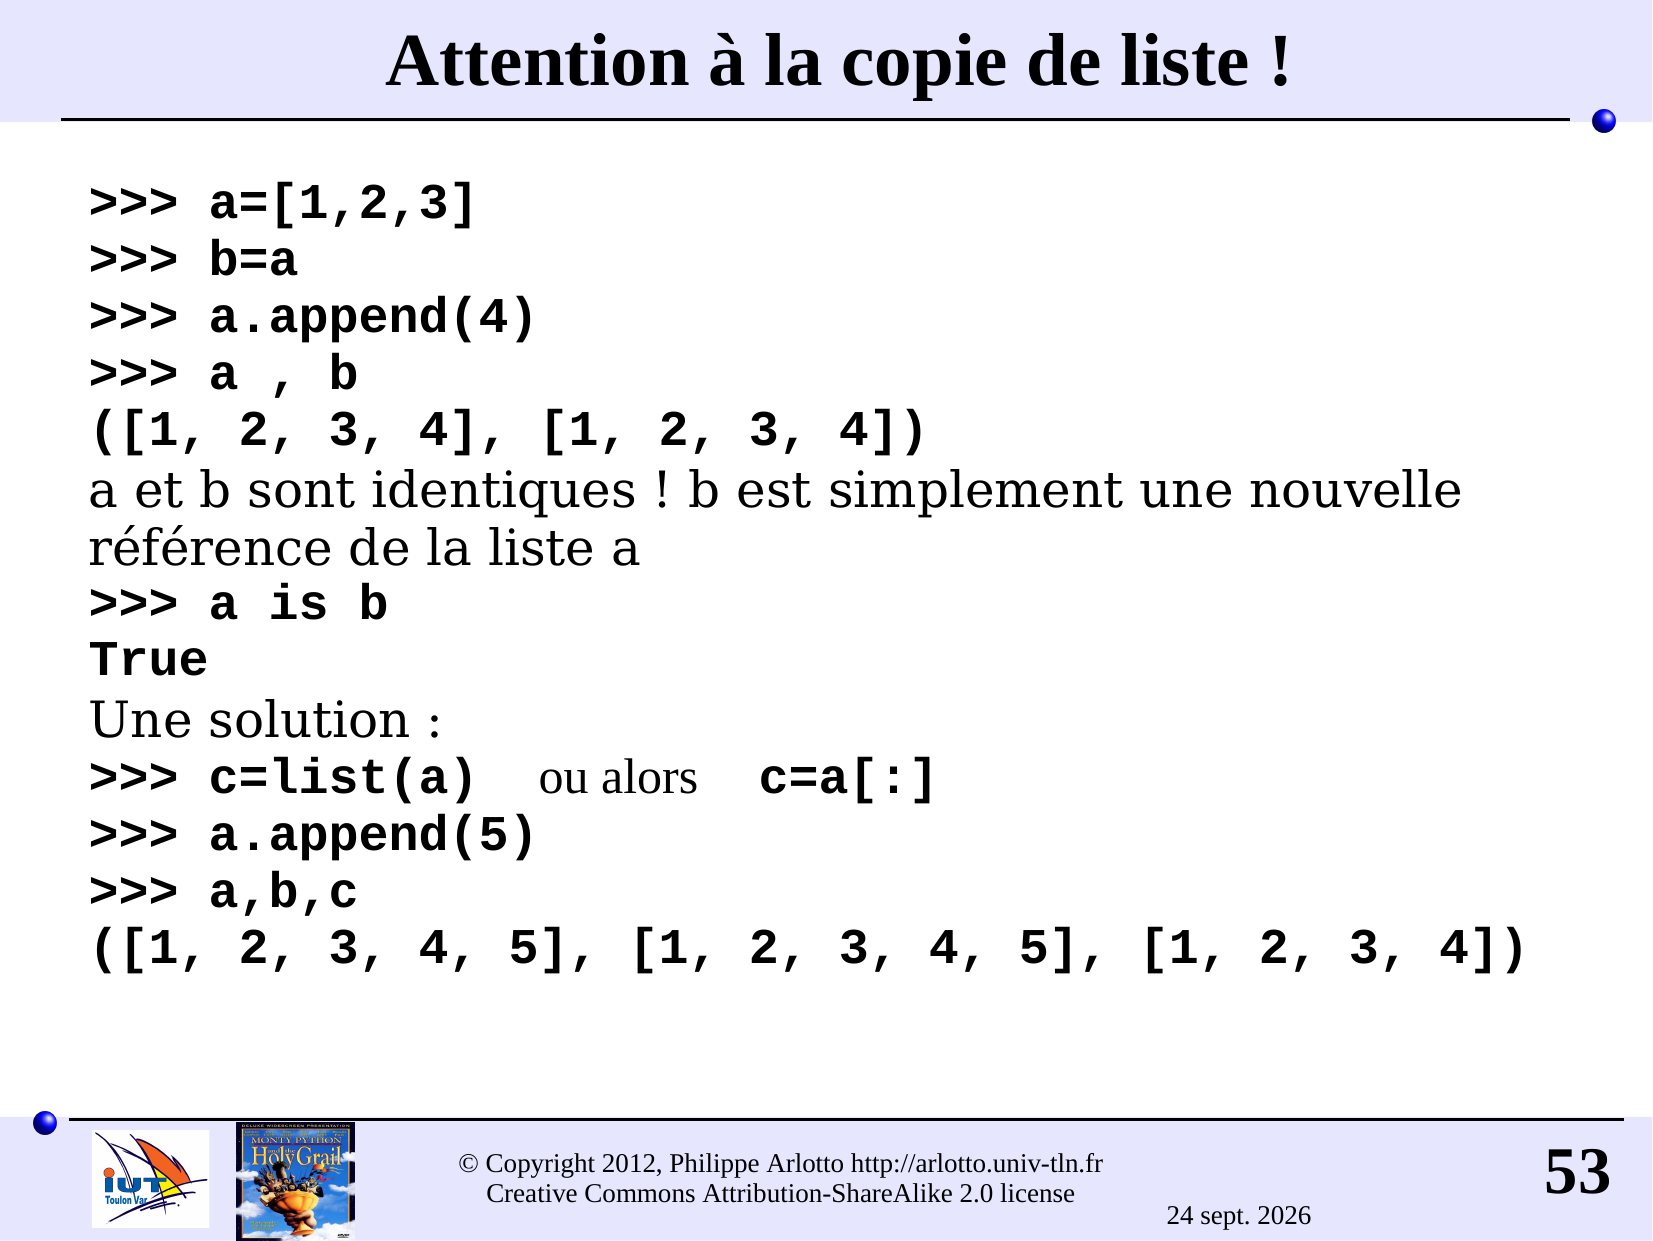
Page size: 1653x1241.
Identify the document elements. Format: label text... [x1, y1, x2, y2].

title Attention à la copie de liste ! [95, 14, 1585, 107]
picture [236, 1122, 355, 1241]
text_box >>> a=[1,2,3] >>> b=a >>> a.append(4) >>> a , b ([1, 2, 3, 4], [1, 2, 3, 4]) a et b sont identiques ! b est simplement une nouvelle référence de la liste a >>> a is b True Une solution : >>> c=list(a) ou alors c=a[:] >>> a.append(5) >>> a,b,c ([1, 2, 3, 4, 5], [1, 2, 3, 4, 5], [1, 2, 3, 4]) [88, 177, 1632, 1096]
